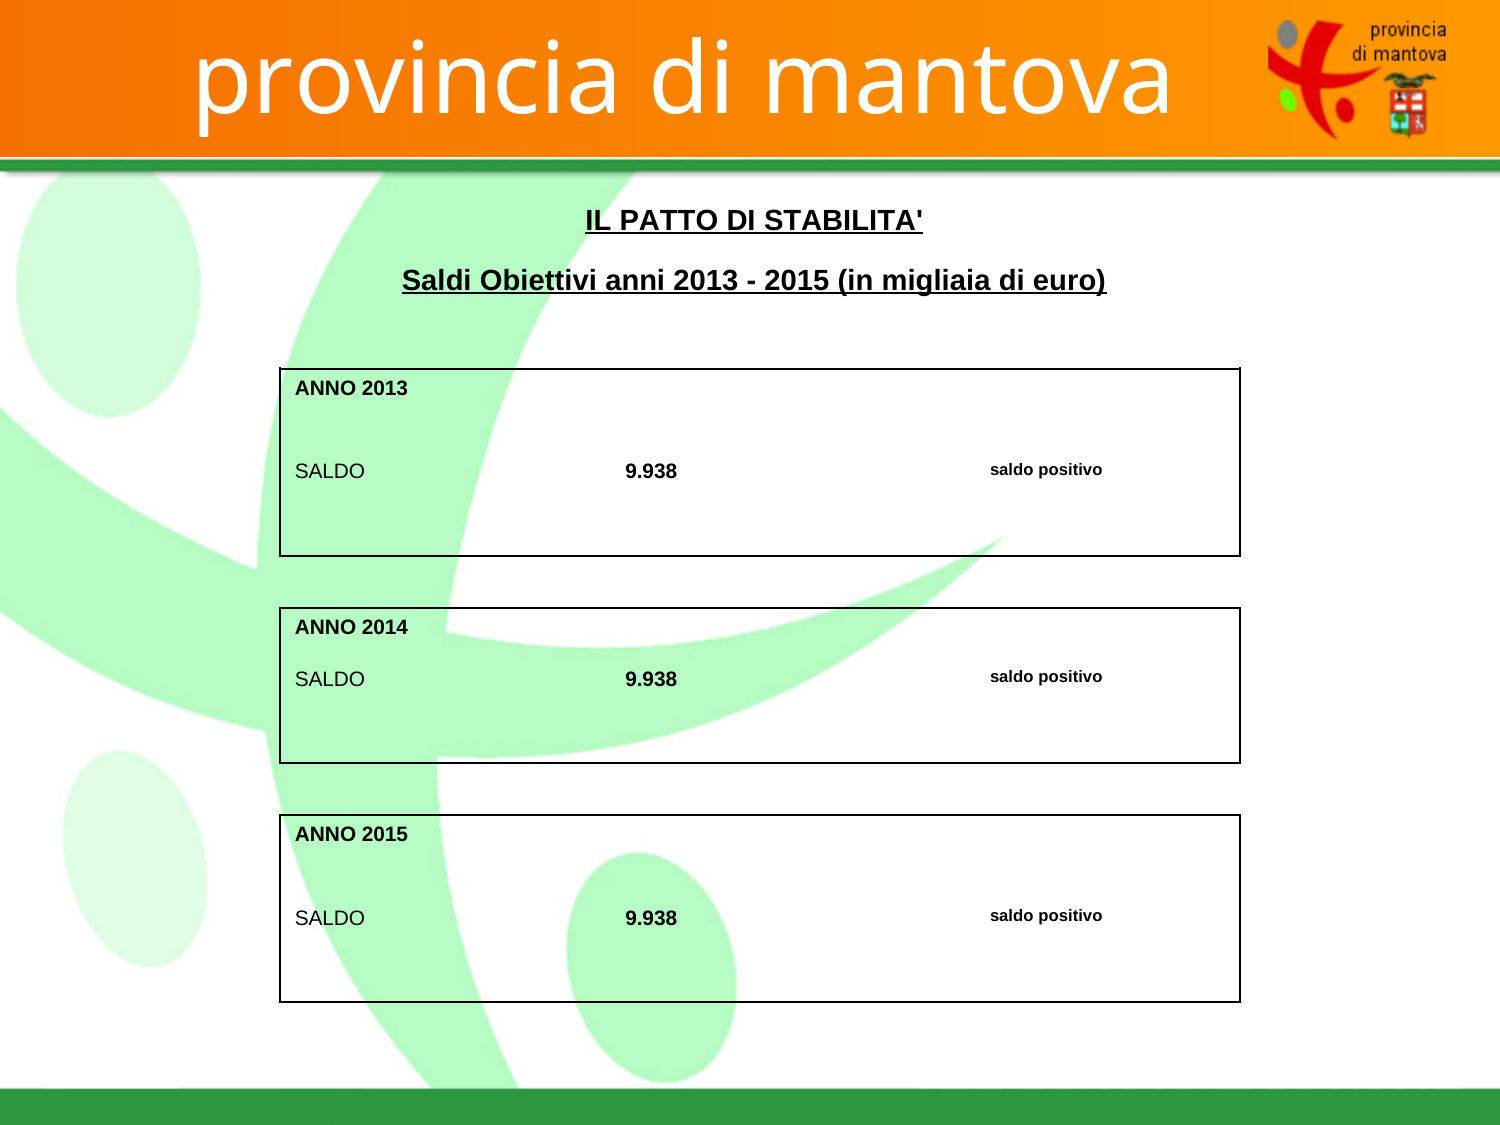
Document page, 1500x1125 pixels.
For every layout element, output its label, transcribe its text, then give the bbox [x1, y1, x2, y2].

table_cell [975, 504, 1239, 555]
table_cell ANNO 2014 [281, 609, 692, 660]
table_cell saldo positivo [975, 899, 1239, 950]
table_cell [975, 557, 1240, 607]
table_cell [692, 950, 975, 1001]
table_cell SALDO [281, 660, 409, 711]
table_cell Saldi Obiettivi anni 2013 - 2015 (in migliaia di euro) [338, 256, 1171, 316]
table_cell [975, 764, 1240, 814]
table_cell 9.938 [409, 899, 692, 950]
table_cell [975, 816, 1239, 899]
picture [1267, 15, 1452, 142]
table_cell [692, 660, 975, 711]
table_cell saldo positivo [975, 452, 1239, 504]
table_cell [409, 764, 692, 814]
table_cell [692, 764, 975, 814]
table_header IL PATTO DI STABILITA' [338, 196, 1171, 256]
table_cell SALDO [281, 899, 409, 950]
table_header ANNO 2013 [281, 370, 692, 452]
table_cell [280, 764, 409, 814]
table_cell saldo positivo [975, 660, 1239, 711]
table_cell [692, 557, 975, 607]
table_cell [692, 899, 975, 950]
table_header [975, 370, 1239, 452]
table_cell [409, 950, 692, 1001]
table_cell [975, 609, 1239, 660]
picture [0, 157, 1500, 1125]
table_cell [281, 711, 409, 762]
table_cell [692, 609, 975, 660]
table_cell [692, 504, 975, 555]
table_cell [692, 711, 975, 762]
table_cell SALDO [281, 452, 409, 504]
table_cell [409, 711, 692, 762]
table_cell 9.938 [409, 452, 692, 504]
table_cell ANNO 2015 [281, 816, 692, 899]
table_cell [692, 452, 975, 504]
table_cell [975, 711, 1239, 762]
text_box provincia di mantova [176, 5, 1205, 142]
table_cell [692, 816, 975, 899]
table_cell [280, 557, 409, 607]
table_cell [409, 504, 692, 555]
table_cell [409, 557, 692, 607]
table_cell [281, 950, 409, 1001]
table_cell [975, 950, 1239, 1001]
table_header [692, 370, 975, 452]
table_cell [281, 504, 409, 555]
table_cell 9.938 [409, 660, 692, 711]
